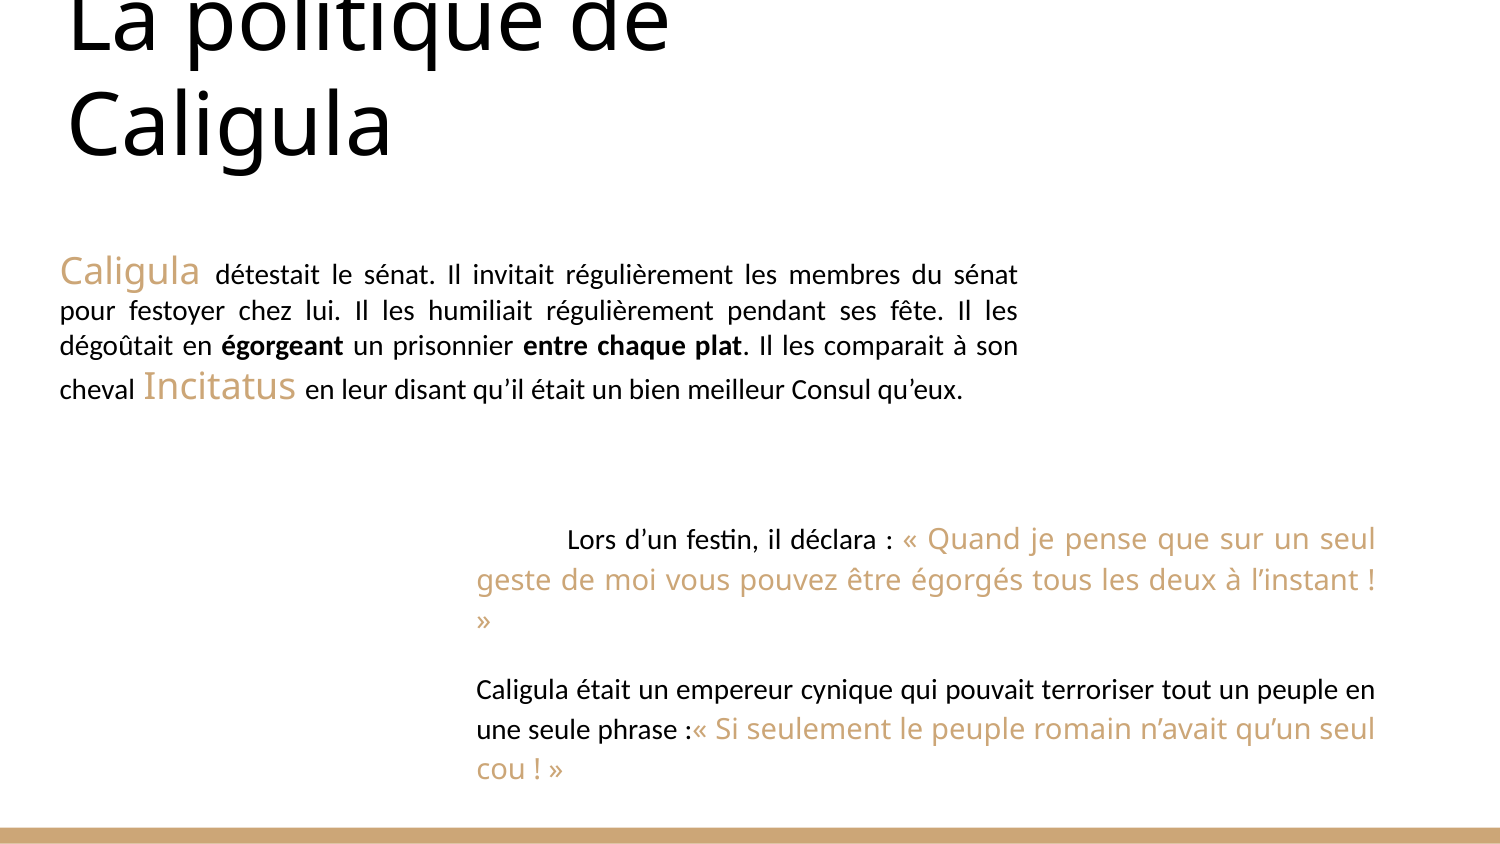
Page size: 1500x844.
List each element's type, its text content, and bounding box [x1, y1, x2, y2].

text_box Caligula détestait le sénat. Il invitait régulièrement les membres du sénat pour festoyer chez lui. Il les humiliait régulièrement pendant ses fête. Il les dégoûtait en égorgeant un prisonnier entre chaque plat. Il les comparait à son cheval Incitatus en leur disant qu’il était un bien meilleur Consul qu’eux. [44, 231, 1034, 448]
title La politique de Caligula [51, 51, 750, 189]
text_box Lors d’un festin, il déclara : « Quand je pense que sur un seul geste de moi vous pouvez être égorgés tous les deux à l’instant ! » Caligula était un empereur cynique qui pouvait terroriser tout un peuple en une seule phrase :« Si seulement le peuple romain n’avait qu’un seul cou ! » [461, 466, 1392, 776]
